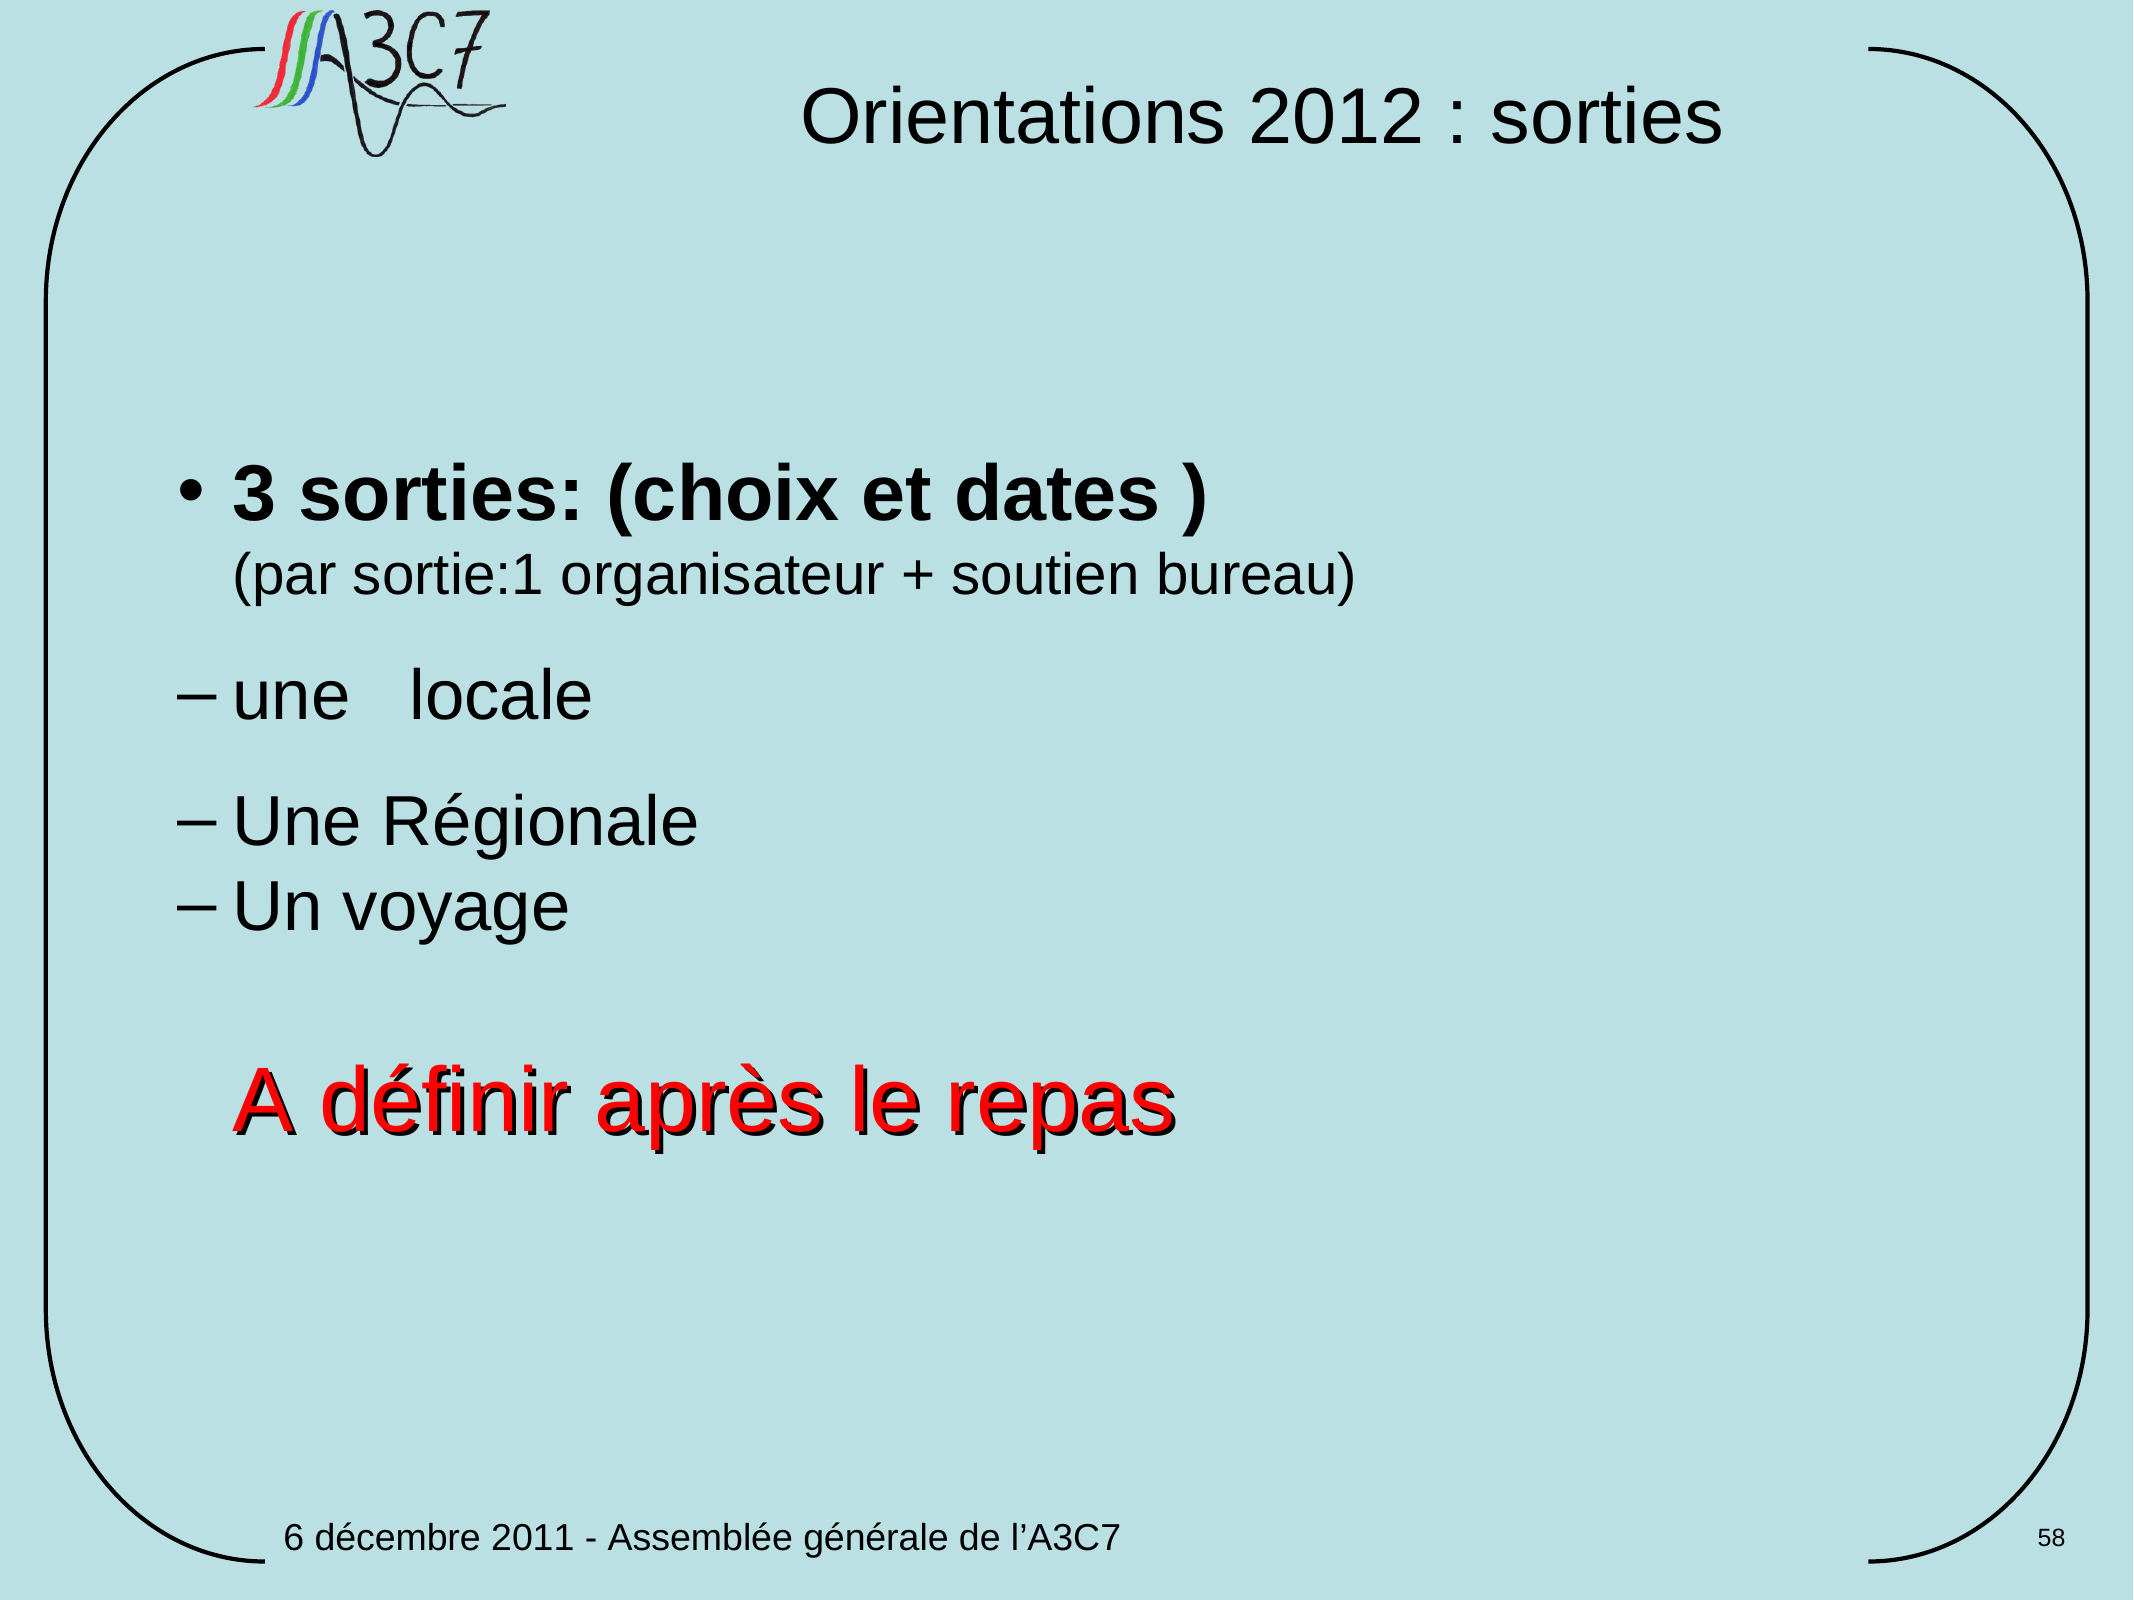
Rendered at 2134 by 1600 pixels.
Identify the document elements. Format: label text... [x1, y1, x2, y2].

text_box Orientations 2012 : sorties [434, 64, 2091, 169]
text_box 6 décembre 2011 - Assemblée générale de l’A3C7 [274, 1512, 1131, 1558]
text_box 3 sorties: (choix et dates ) (par sortie:1 organisateur + soutien bureau) une locale Une Régionale Un voyage A définir après le repas [170, 441, 2038, 1101]
picture [253, 10, 506, 157]
